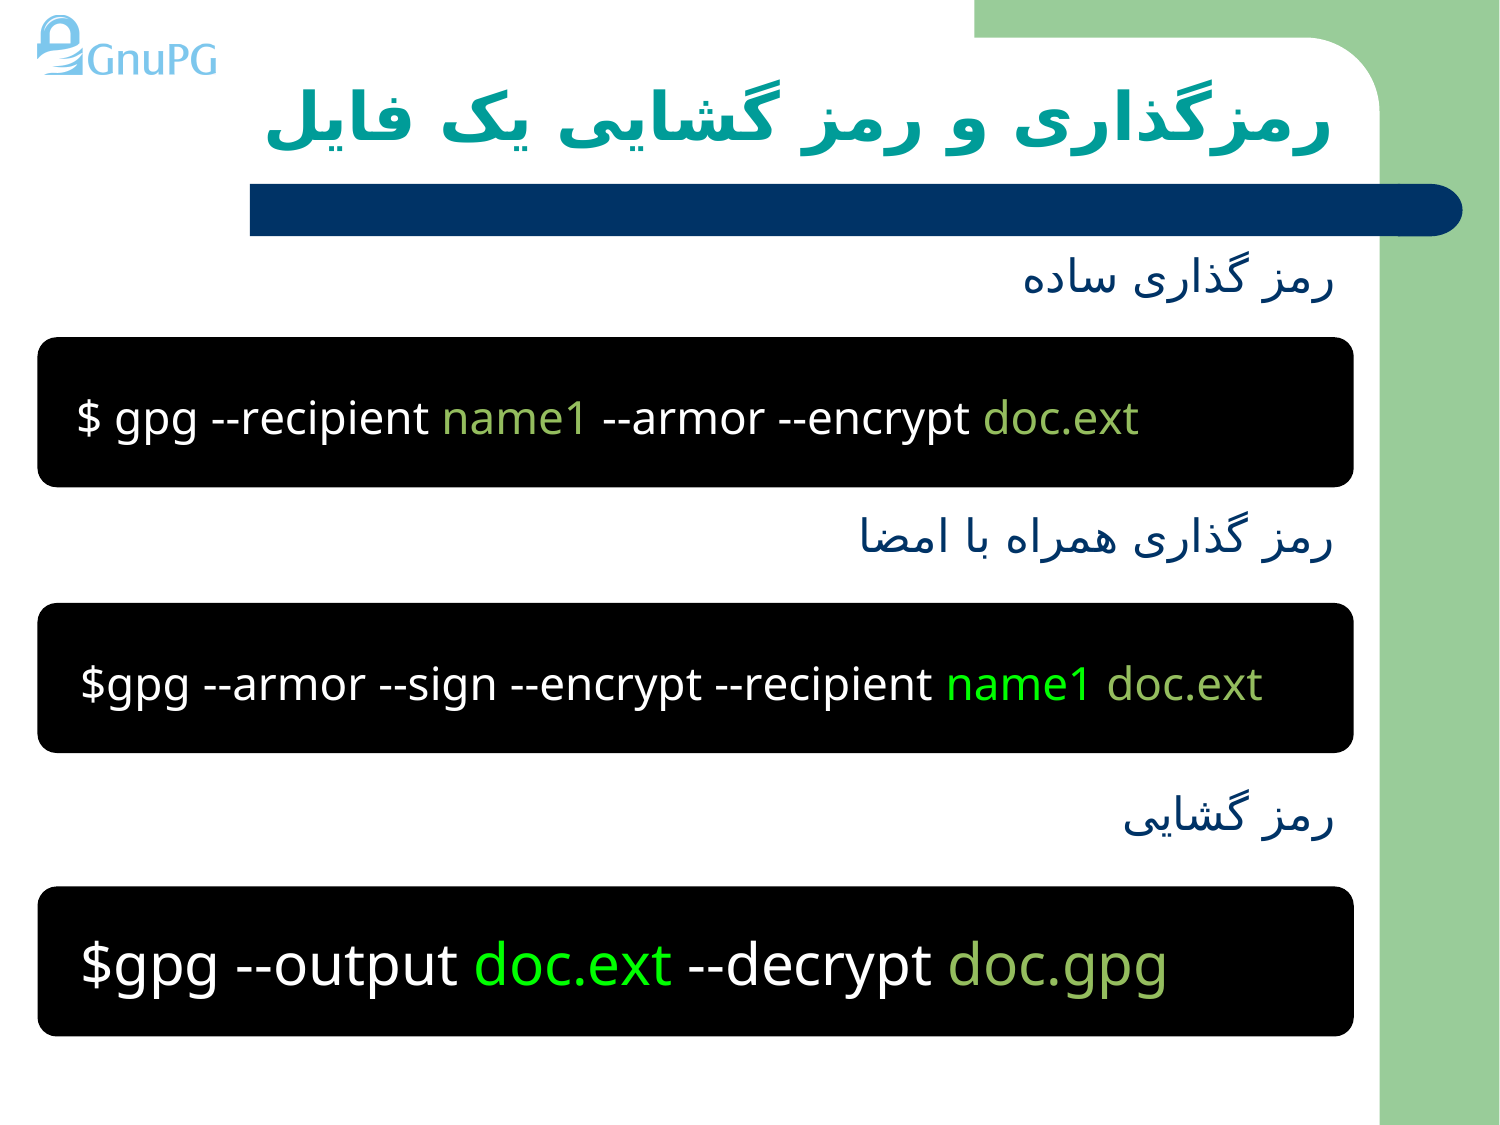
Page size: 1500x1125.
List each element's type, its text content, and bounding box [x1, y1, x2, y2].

list $gpg --output doc.ext --decrypt doc.gpg [77, 922, 1333, 994]
text_box [37, 337, 1354, 488]
list $gpg --armor --sign --encrypt --recipient name1 doc.ext [77, 651, 1333, 707]
text_box [37, 886, 1354, 1037]
list رمز گشایی [26, 787, 1339, 876]
list $ gpg --recipient name1 --armor --encrypt doc.ext [72, 385, 1319, 442]
title رمزگذاری و رمز گشایی یک فایل [11, 37, 1335, 201]
list رمز گذاری همراه با امضا [25, 510, 1339, 598]
text_box [37, 602, 1354, 754]
list رمز گذاری ساده [25, 250, 1339, 338]
